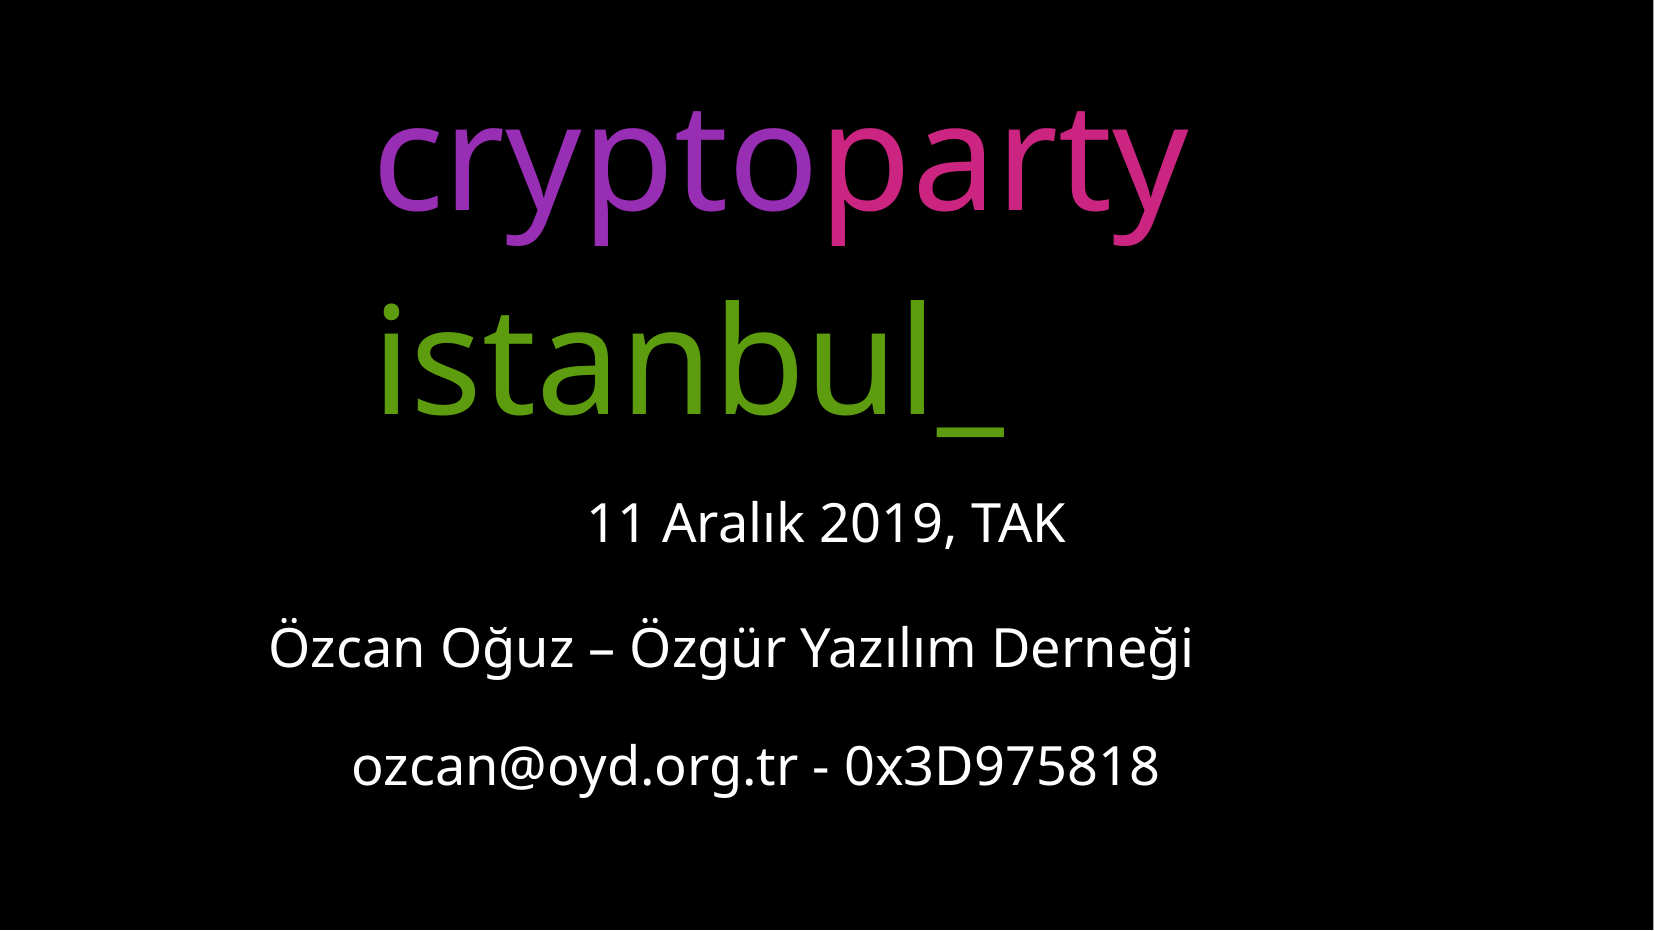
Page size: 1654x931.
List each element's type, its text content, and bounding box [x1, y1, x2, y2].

text_box 11 Aralık 2019, TAK [496, 476, 1158, 602]
text_box ozcan@oyd.org.tr - 0x3D975818 [336, 720, 1317, 799]
title cryptoparty istanbul_ [372, 47, 1282, 461]
text_box Özcan Oğuz – Özgür Yazılım Derneği [253, 602, 1400, 686]
